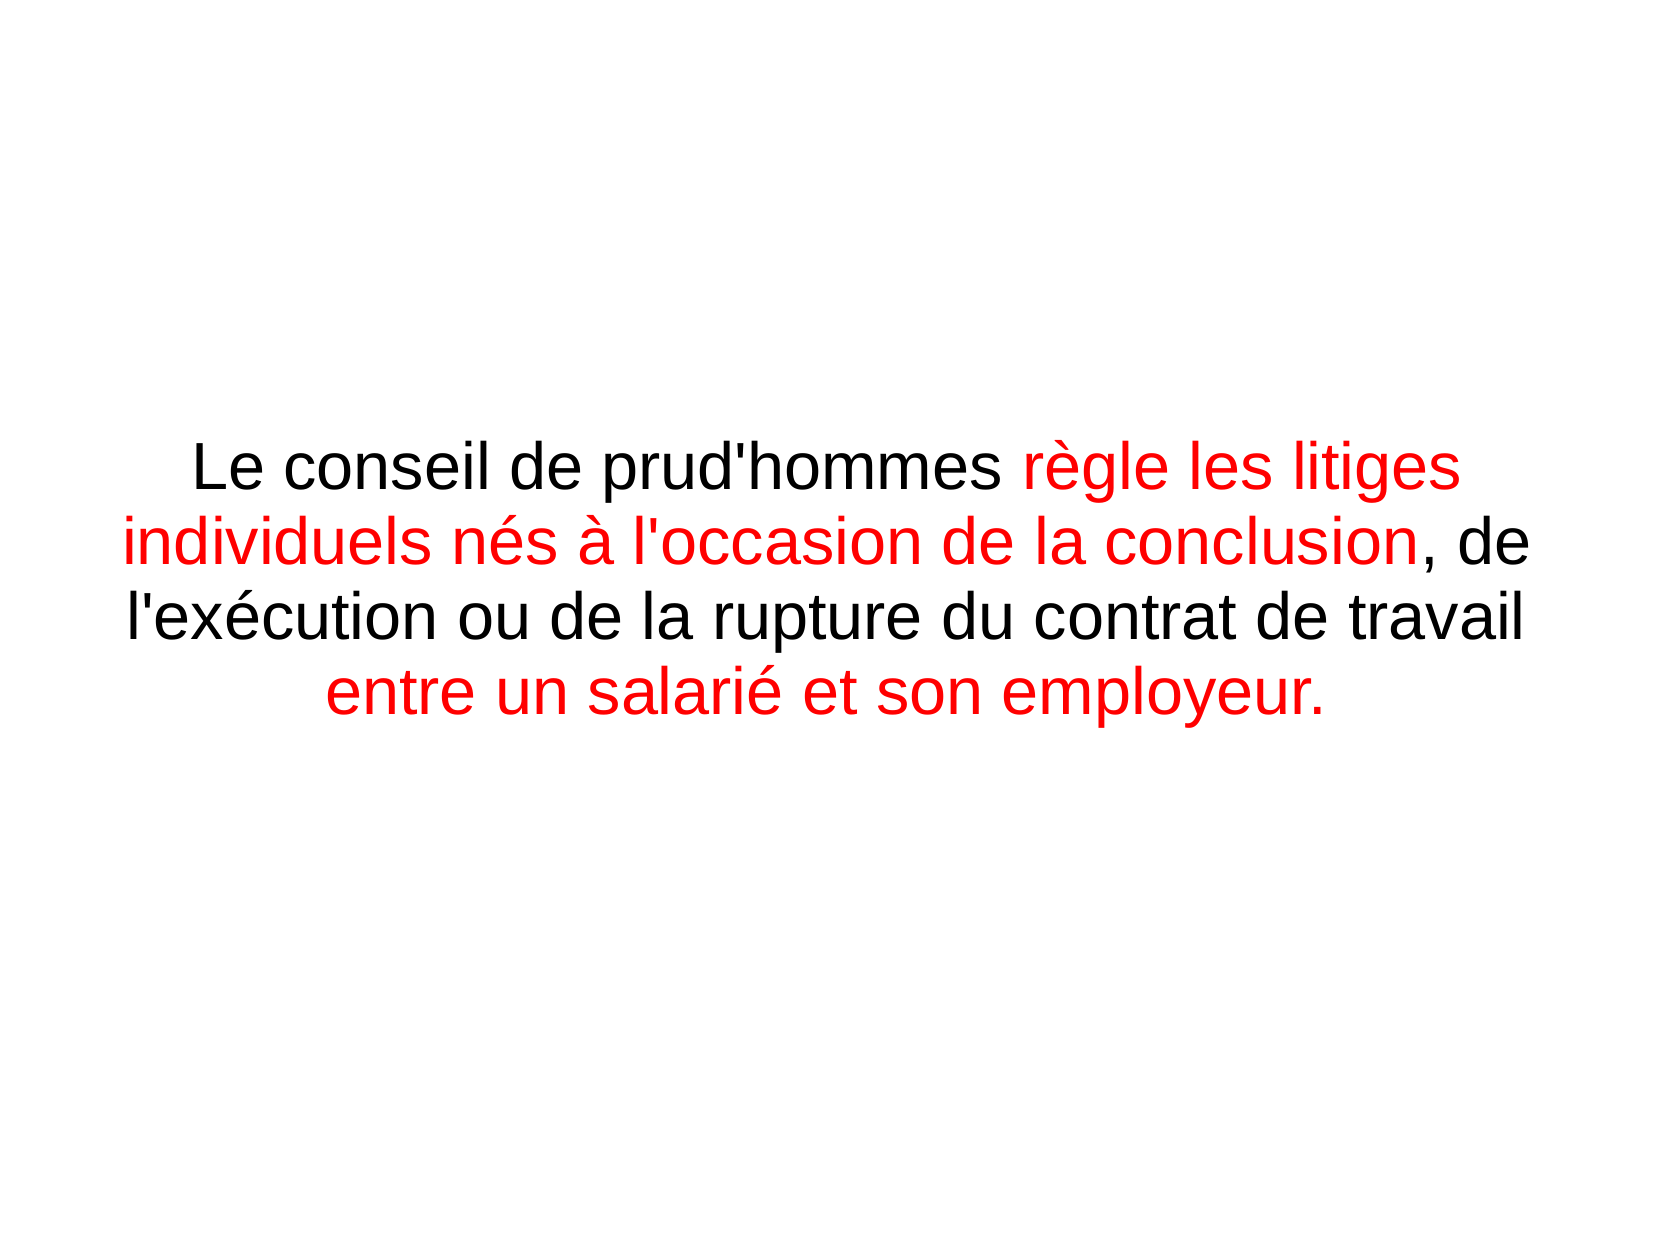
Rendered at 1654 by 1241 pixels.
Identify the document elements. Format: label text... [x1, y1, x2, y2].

subtitle Le conseil de prud'hommes règle les litiges individuels nés à l'occasion de la conclusion, de l'exécution ou de la rupture du contrat de travail entre un salarié et son employeur. [82, 49, 1571, 1109]
